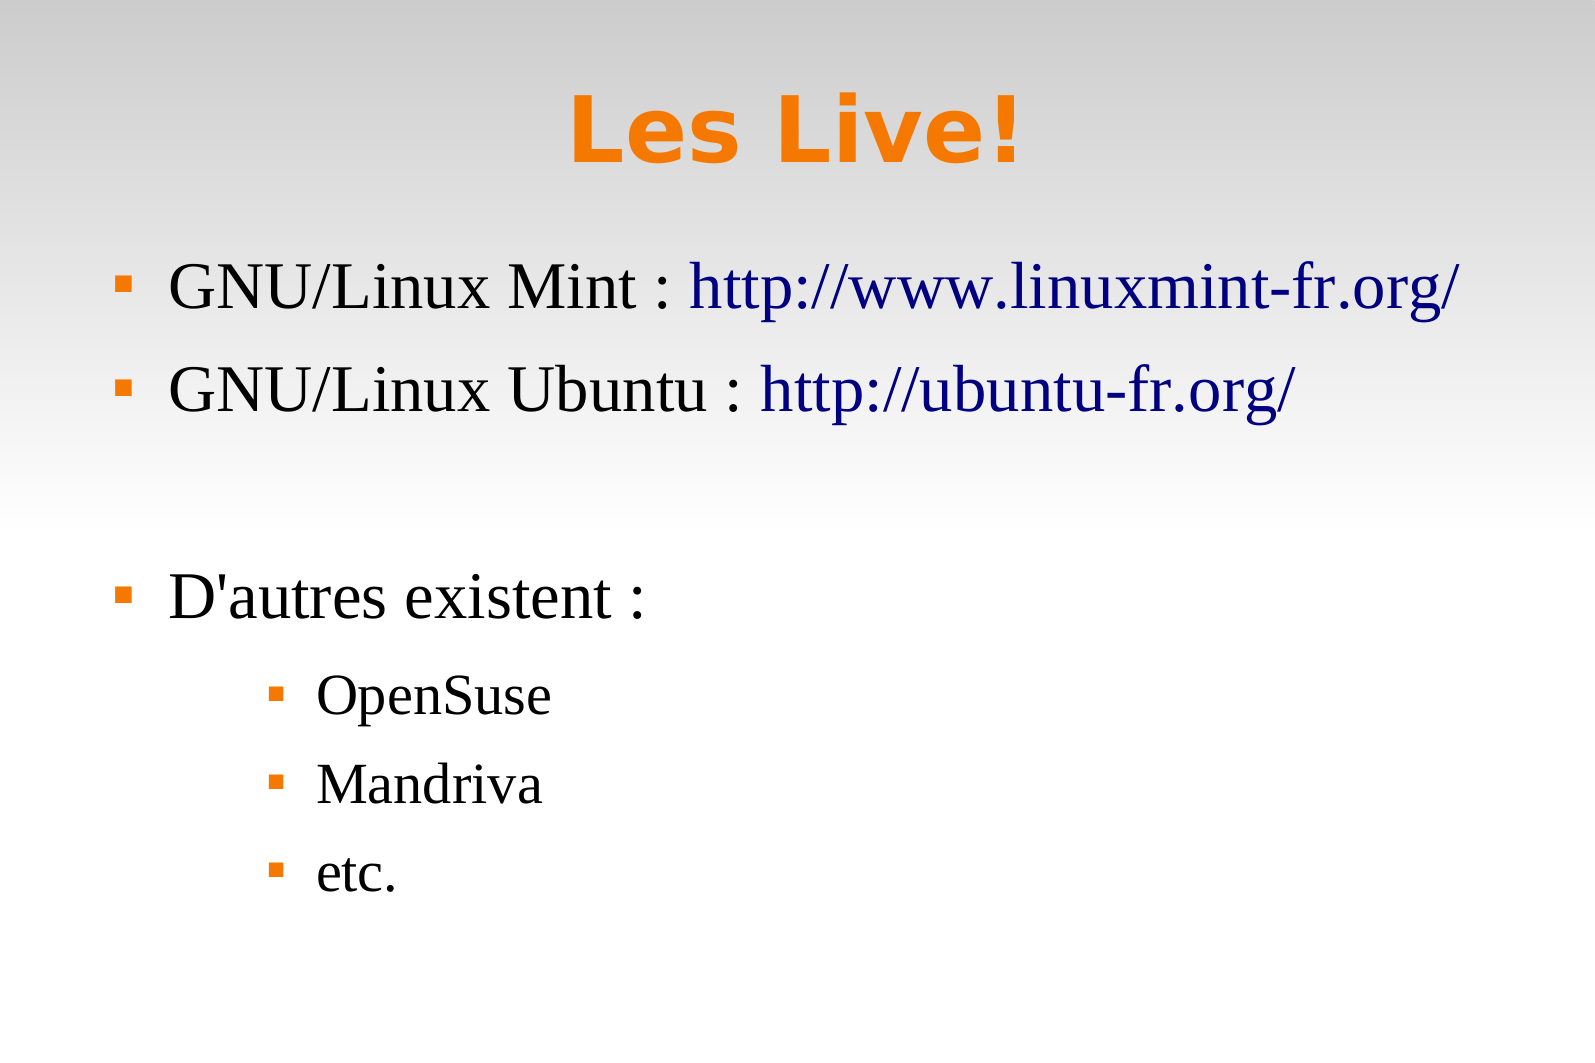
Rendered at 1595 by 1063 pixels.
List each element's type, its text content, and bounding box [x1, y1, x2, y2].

list GNU/Linux Mint : http://www.linuxmint-fr.org/ GNU/Linux Ubuntu : http://ubuntu-fr.org/ D'autres existent : OpenSuse Mandriva etc. [79, 248, 1515, 936]
title Les Live! [79, 49, 1515, 213]
